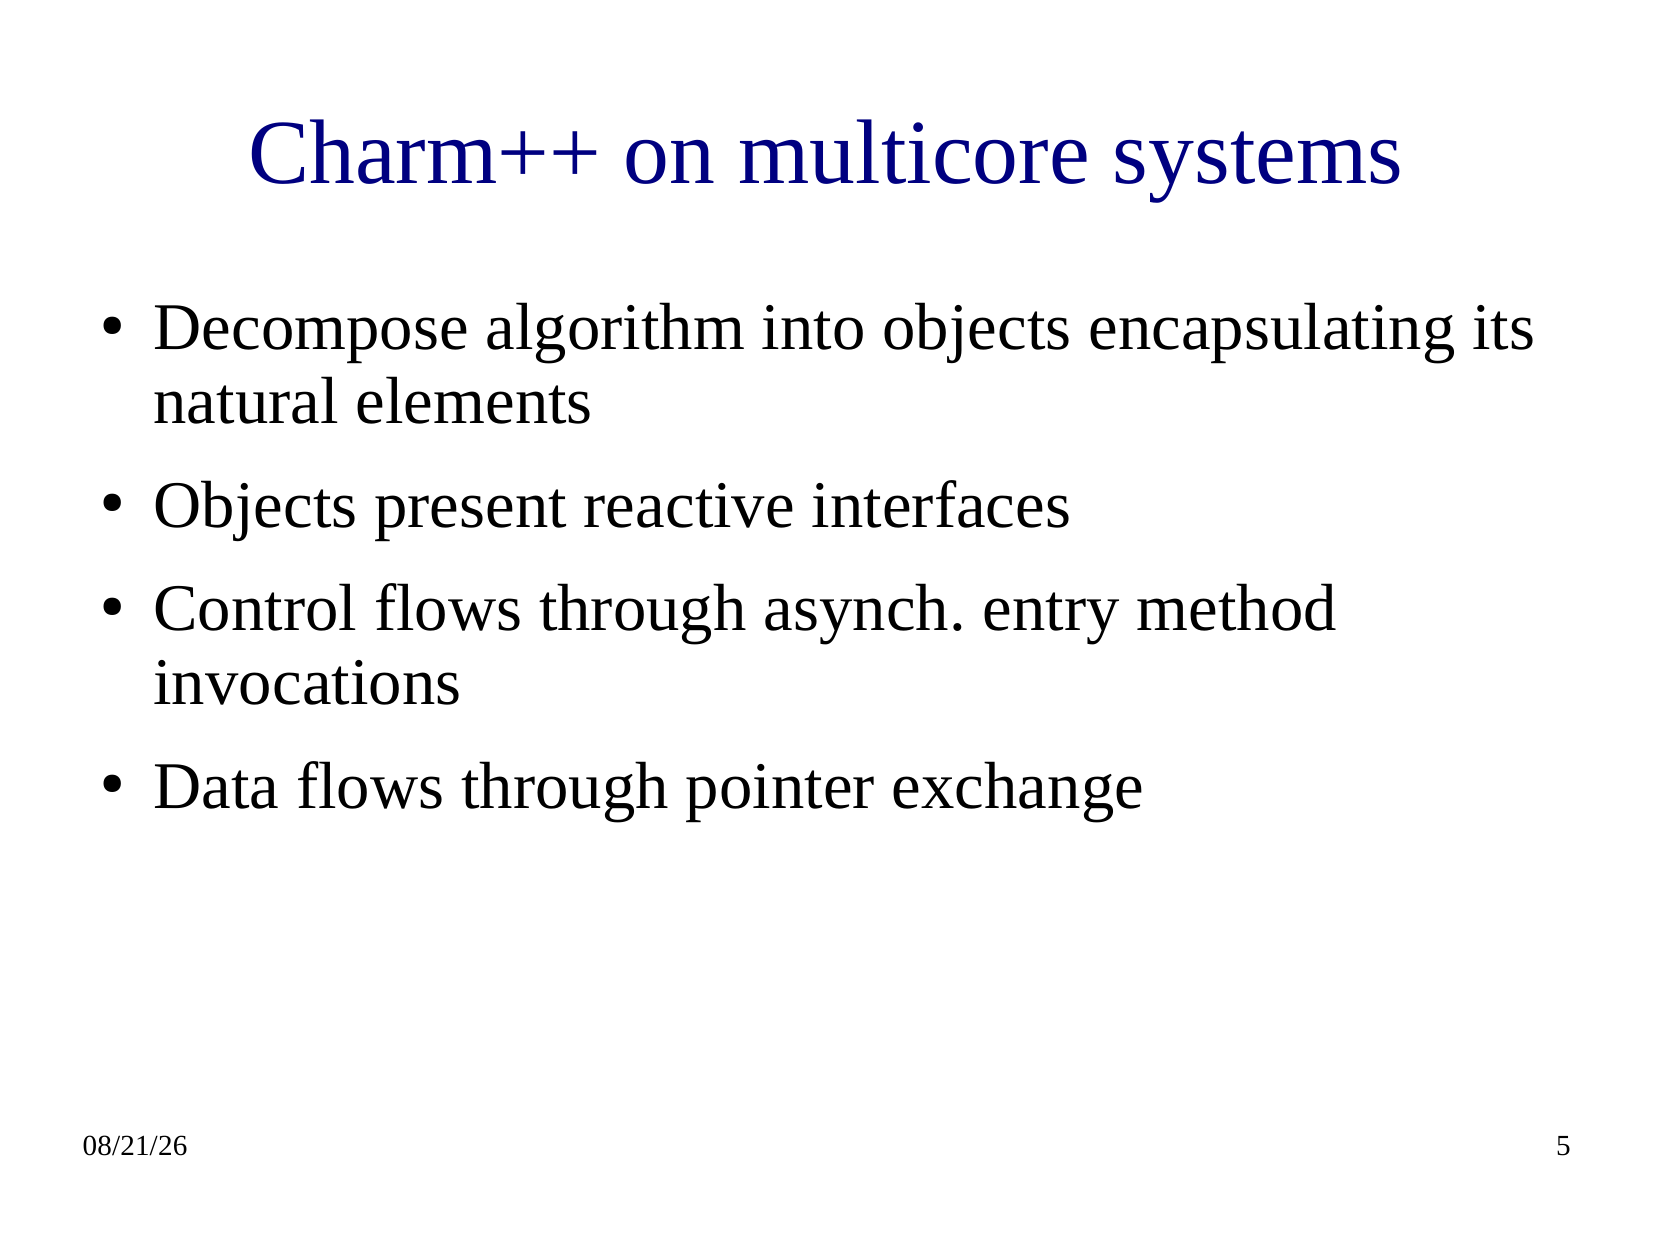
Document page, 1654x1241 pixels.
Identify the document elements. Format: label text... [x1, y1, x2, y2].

title Charm++ on multicore systems [82, 49, 1571, 257]
list Decompose algorithm into objects encapsulating its natural elements Objects present reactive interfaces Control flows through asynch. entry method invocations Data flows through pointer exchange [82, 290, 1571, 1109]
